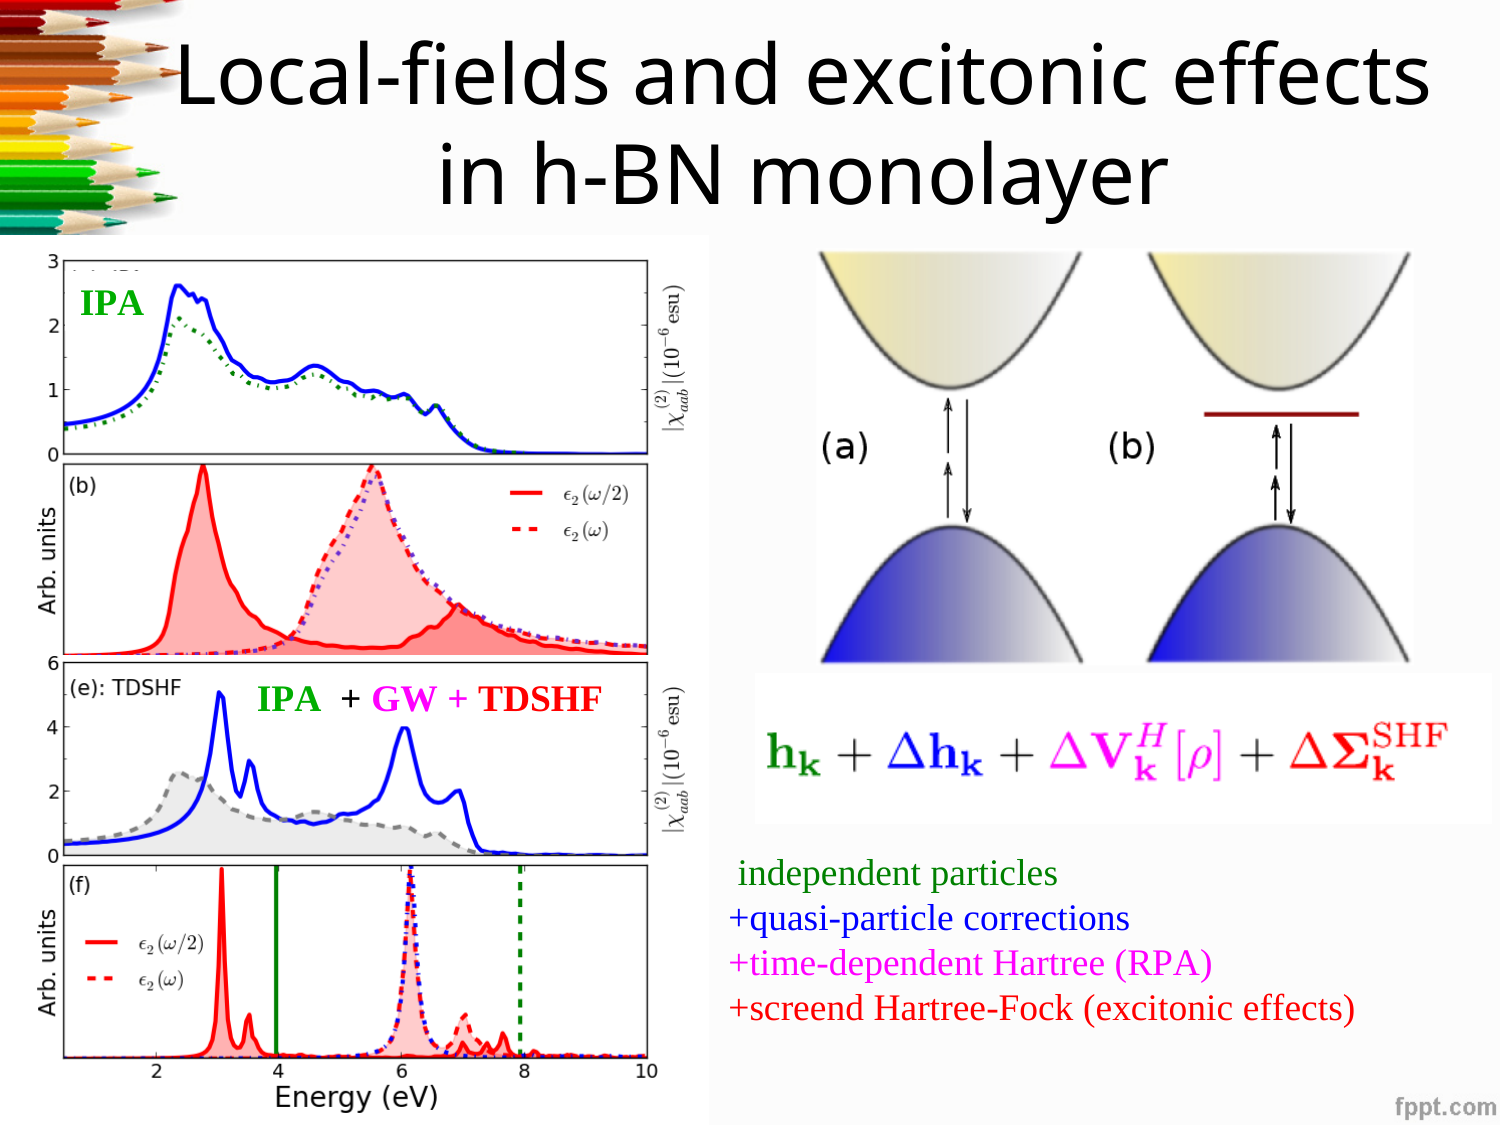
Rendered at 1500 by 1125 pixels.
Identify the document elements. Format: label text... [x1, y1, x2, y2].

text_box independent particles +quasi-particle corrections +time-dependent Hartree (RPA) +screend Hartree-Fock (excitonic effects) [713, 840, 1371, 1036]
text_box IPA [64, 270, 157, 331]
text_box IPA + GW + TDSHF [242, 666, 642, 727]
title Local-fields and excitonic effects in h-BN monolayer [106, 13, 1500, 229]
picture [0, 0, 1500, 1125]
